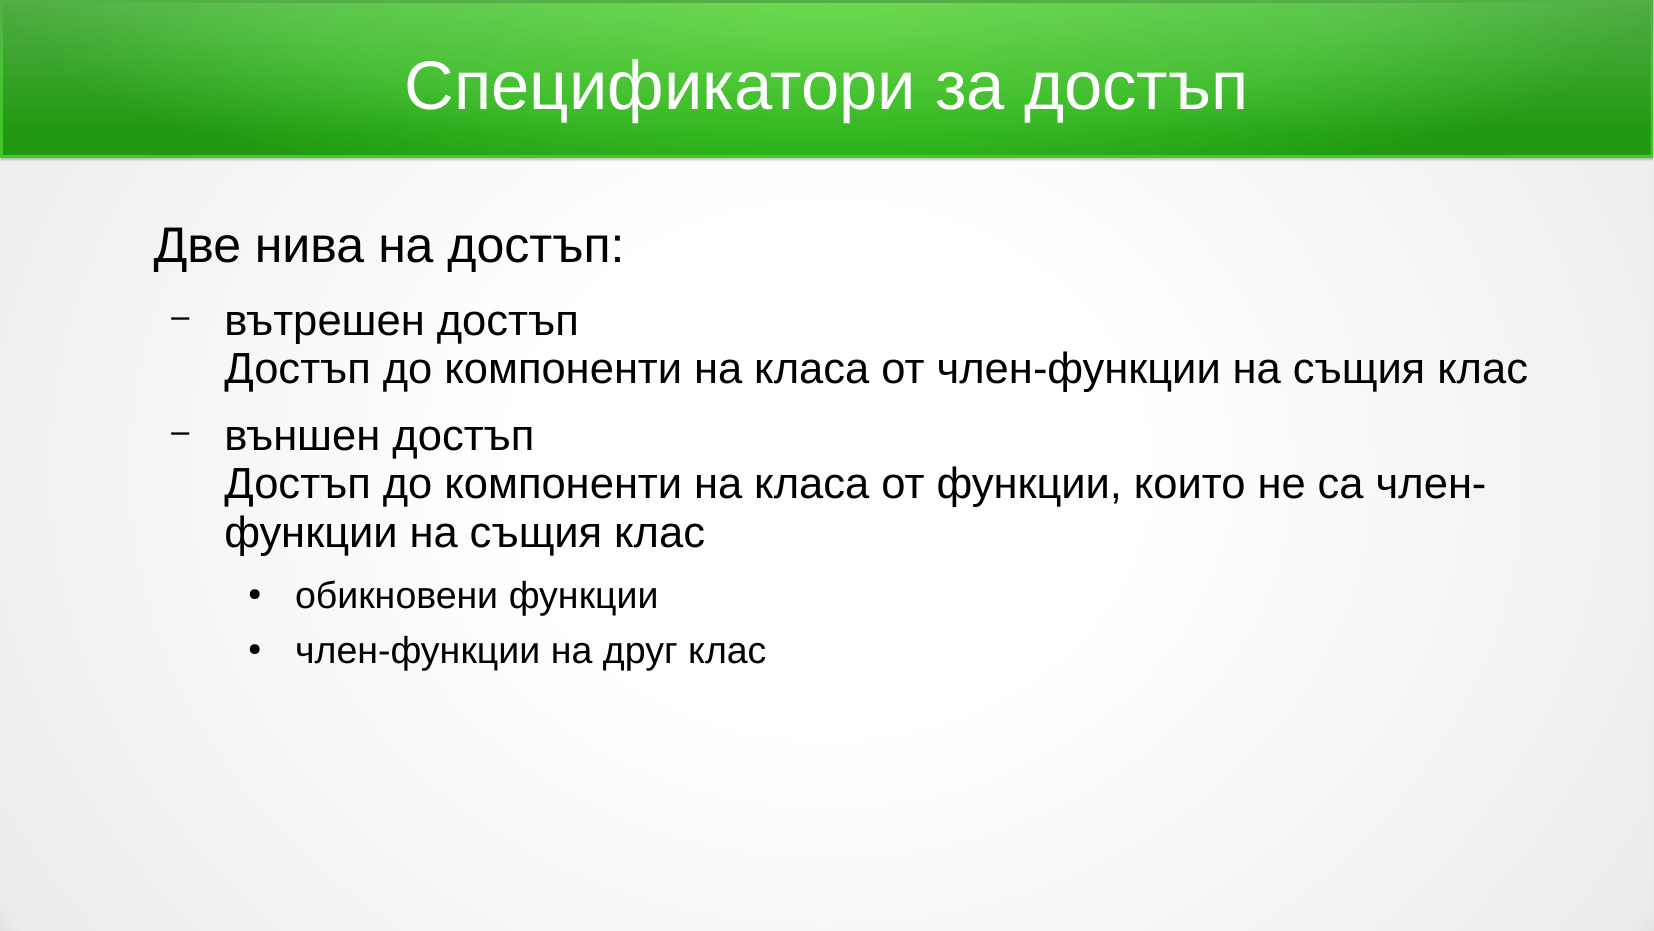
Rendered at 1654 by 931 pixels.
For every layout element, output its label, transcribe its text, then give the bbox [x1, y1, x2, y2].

title Спецификатори за достъп [82, 37, 1571, 135]
list Две нива на достъп: вътрешен достъп Достъп до компоненти на класа от член-функции на същия клас външен достъп Достъп до компоненти на класа от функции, които не са член-функции на същия клас обикновени функции член-функции на друг клас [82, 217, 1538, 851]
